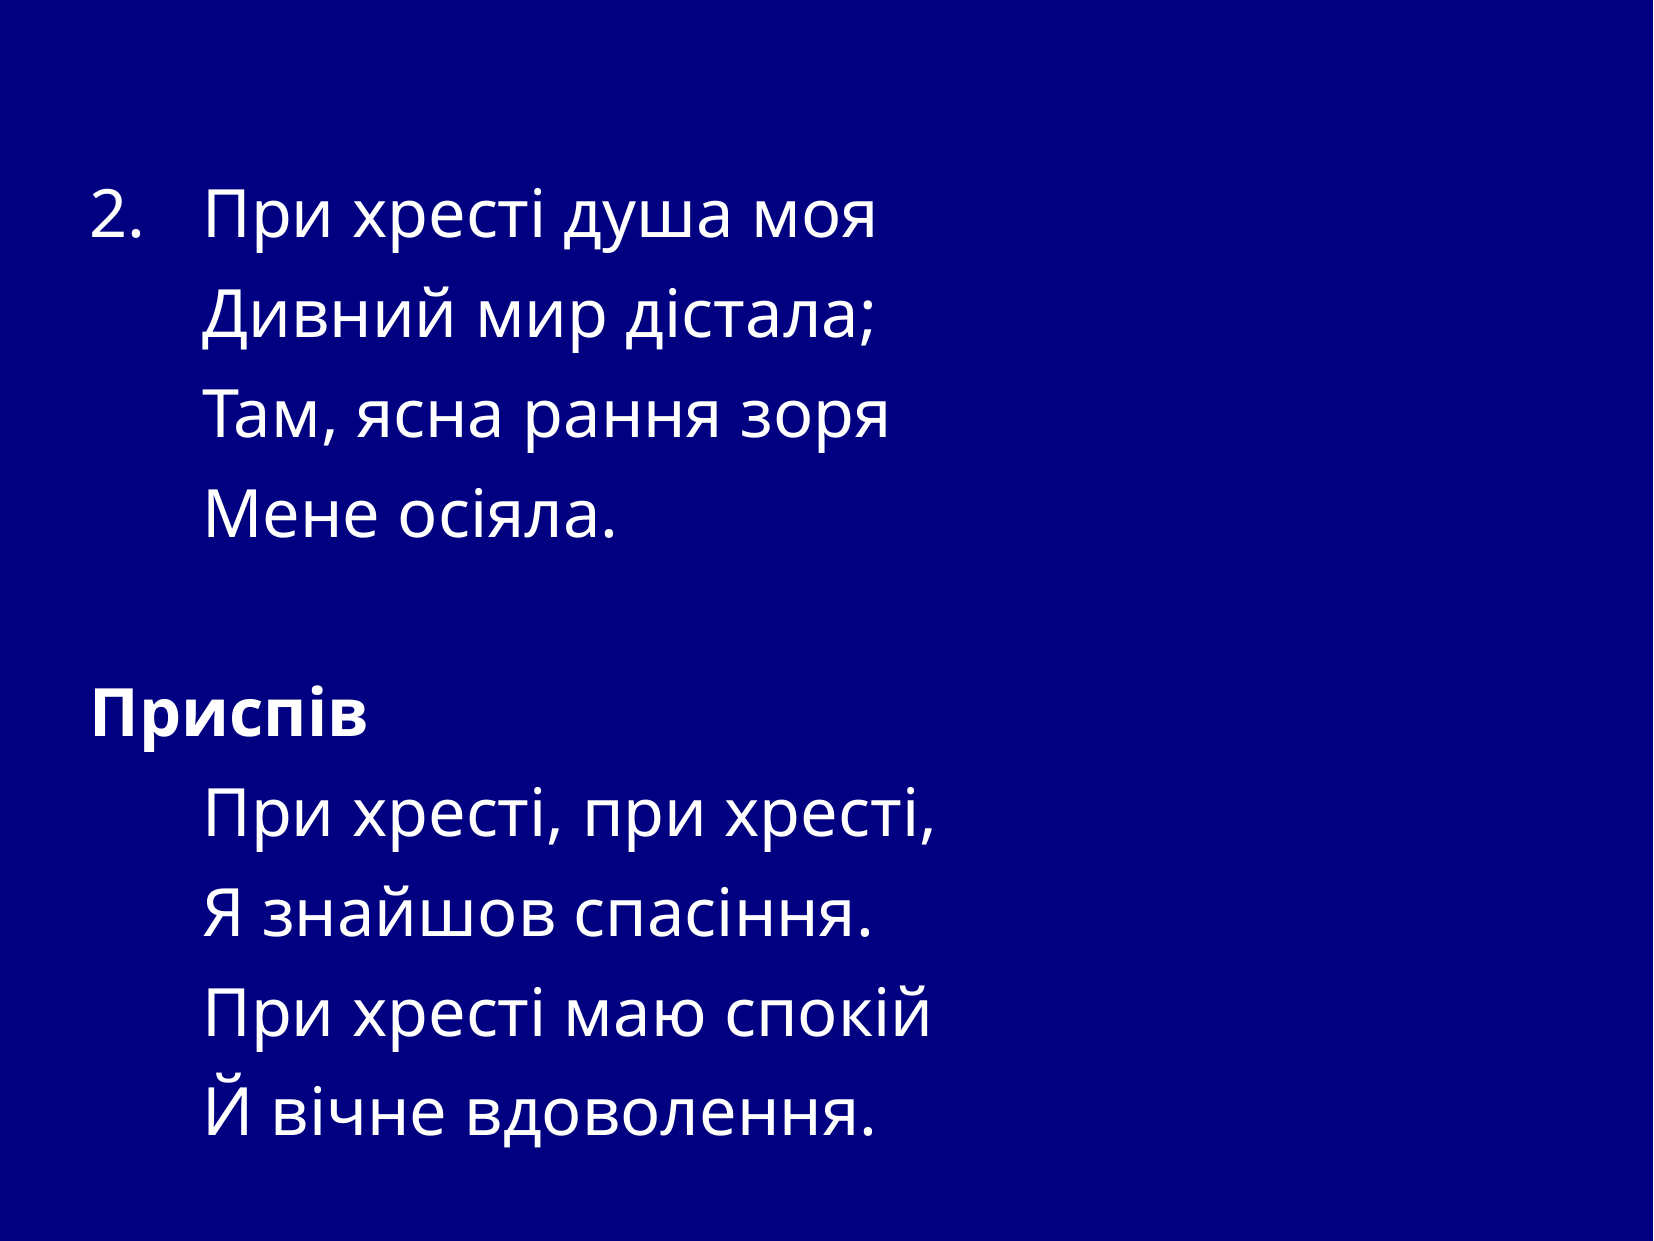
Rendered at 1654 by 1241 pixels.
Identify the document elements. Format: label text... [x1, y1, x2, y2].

text_box 2. При хресті душа моя Дивний мир дістала; Там, ясна рання зоря Мене осіяла. Приспів При хресті, при хресті, Я знайшов спасіння. При хресті маю спокій Й вічне вдоволення. [75, 150, 1576, 1163]
